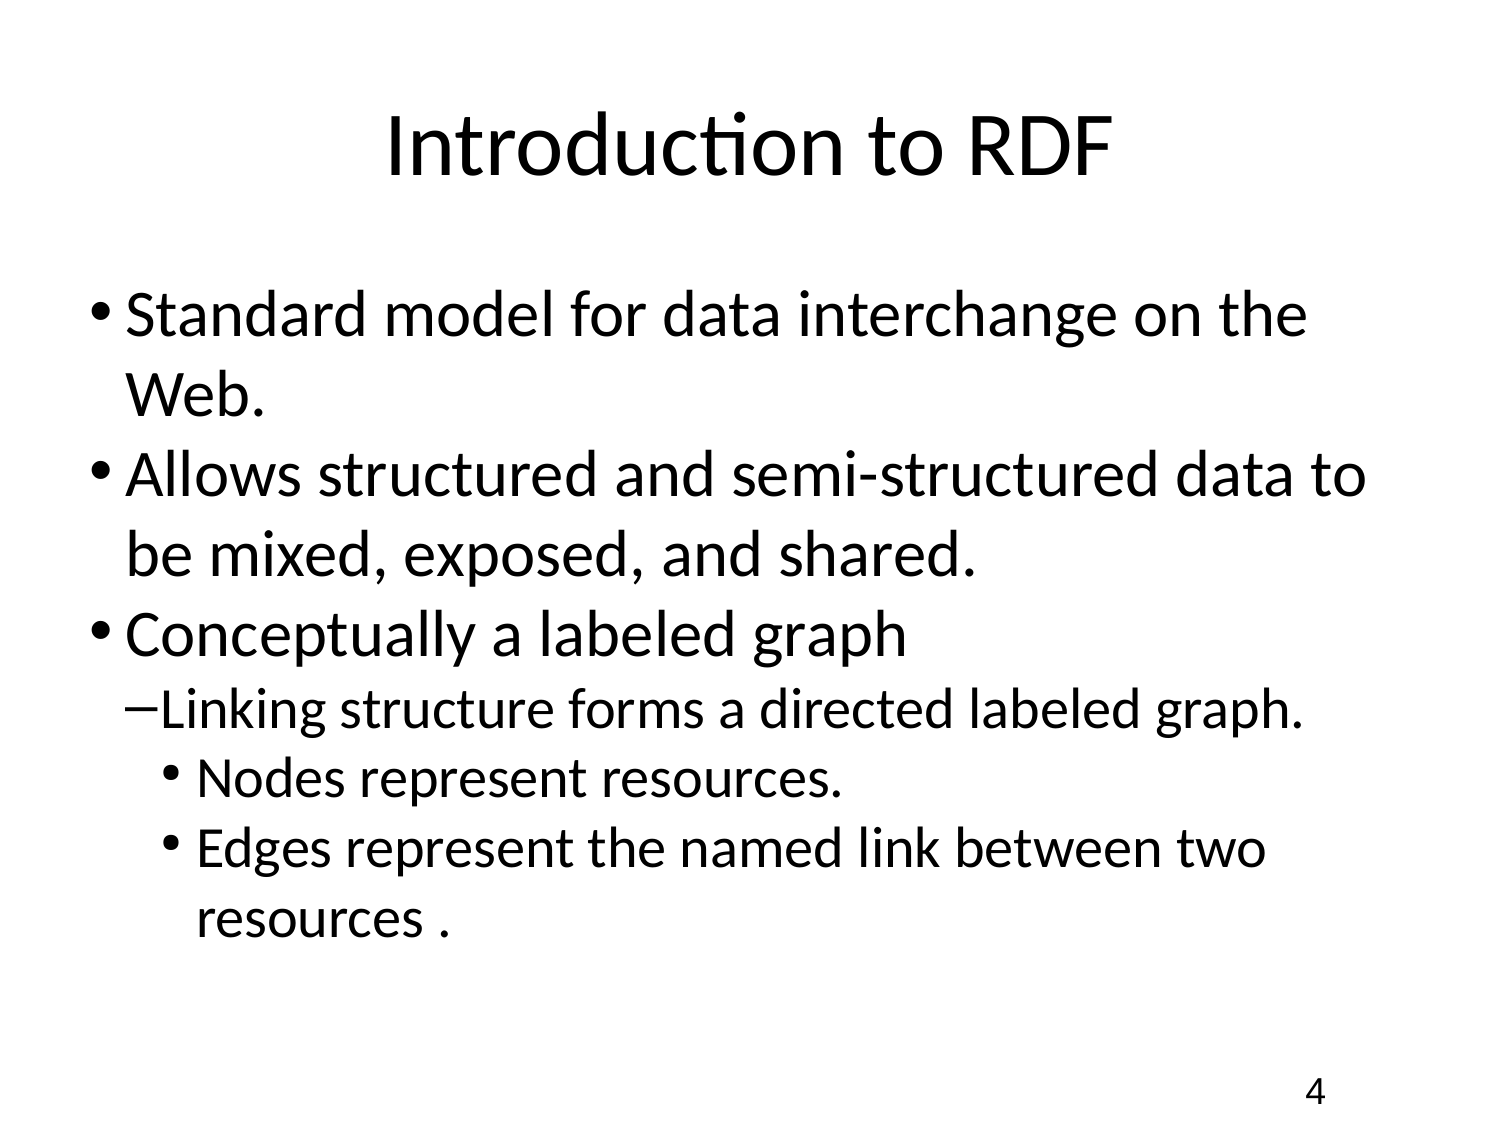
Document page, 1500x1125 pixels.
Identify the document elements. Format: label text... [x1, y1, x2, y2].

text_box Standard model for data interchange on the Web. Allows structured and semi-structured data to be mixed, exposed, and shared. Conceptually a labeled graph Linking structure forms a directed labeled graph. Nodes represent resources. Edges represent the named link between two resources . [75, 262, 1425, 1005]
text_box Introduction to RDF [75, 45, 1425, 233]
